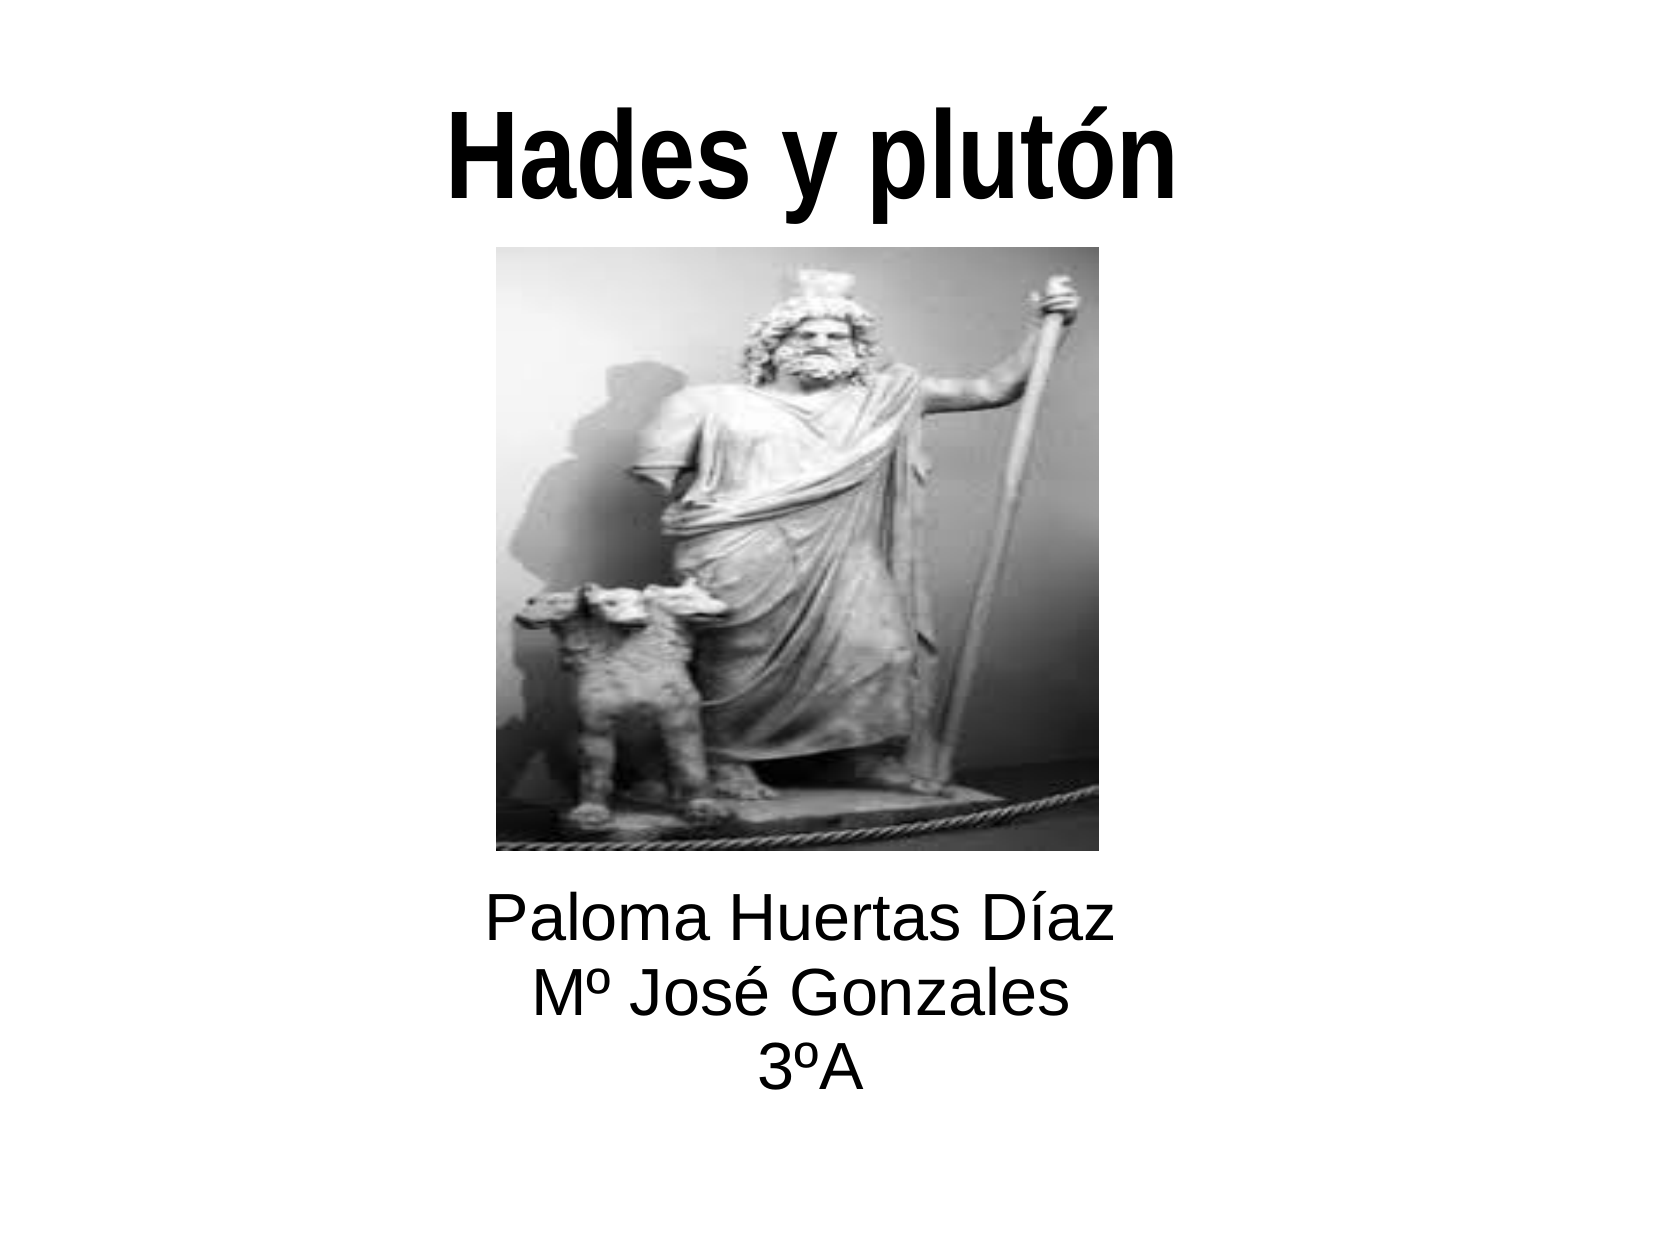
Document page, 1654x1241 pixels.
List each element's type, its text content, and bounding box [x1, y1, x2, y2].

subtitle Paloma Huertas Díaz Mº José Gonzales 3ºA [82, 879, 1539, 1105]
title Hades y plutón [82, 49, 1571, 257]
picture [496, 247, 1099, 851]
